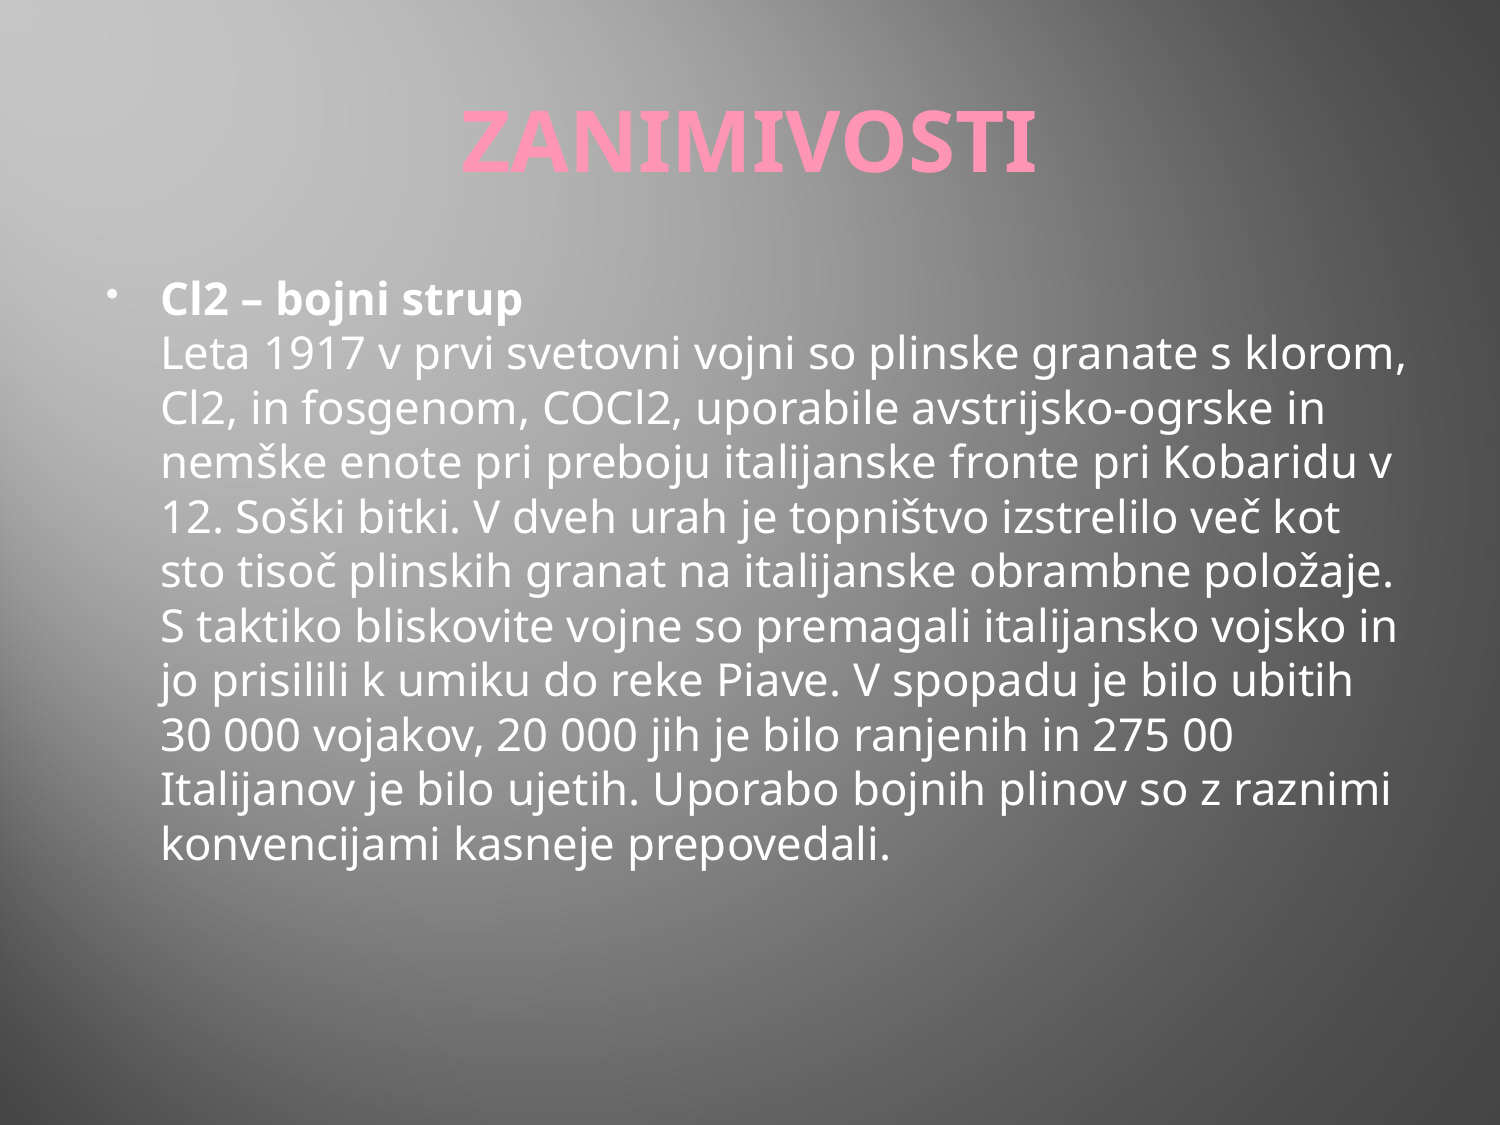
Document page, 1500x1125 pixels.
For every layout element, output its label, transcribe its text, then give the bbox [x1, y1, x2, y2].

list Cl2 – bojni strup Leta 1917 v prvi svetovni vojni so plinske granate s klorom, Cl2, in fosgenom, COCl2, uporabile avstrijsko-ogrske in nemške enote pri preboju italijanske fronte pri Kobaridu v 12. Soški bitki. V dveh urah je topništvo izstrelilo več kot sto tisoč plinskih granat na italijanske obrambne položaje. S taktiko bliskovite vojne so premagali italijansko vojsko in jo prisilili k umiku do reke Piave. V spopadu je bilo ubitih 30 000 vojakov, 20 000 jih je bilo ranjenih in 275 00 Italijanov je bilo ujetih. Uporabo bojnih plinov so z raznimi konvencijami kasneje prepovedali. [75, 262, 1425, 1035]
title ZANIMIVOSTI [75, 45, 1425, 233]
picture [0, 0, 1500, 1125]
